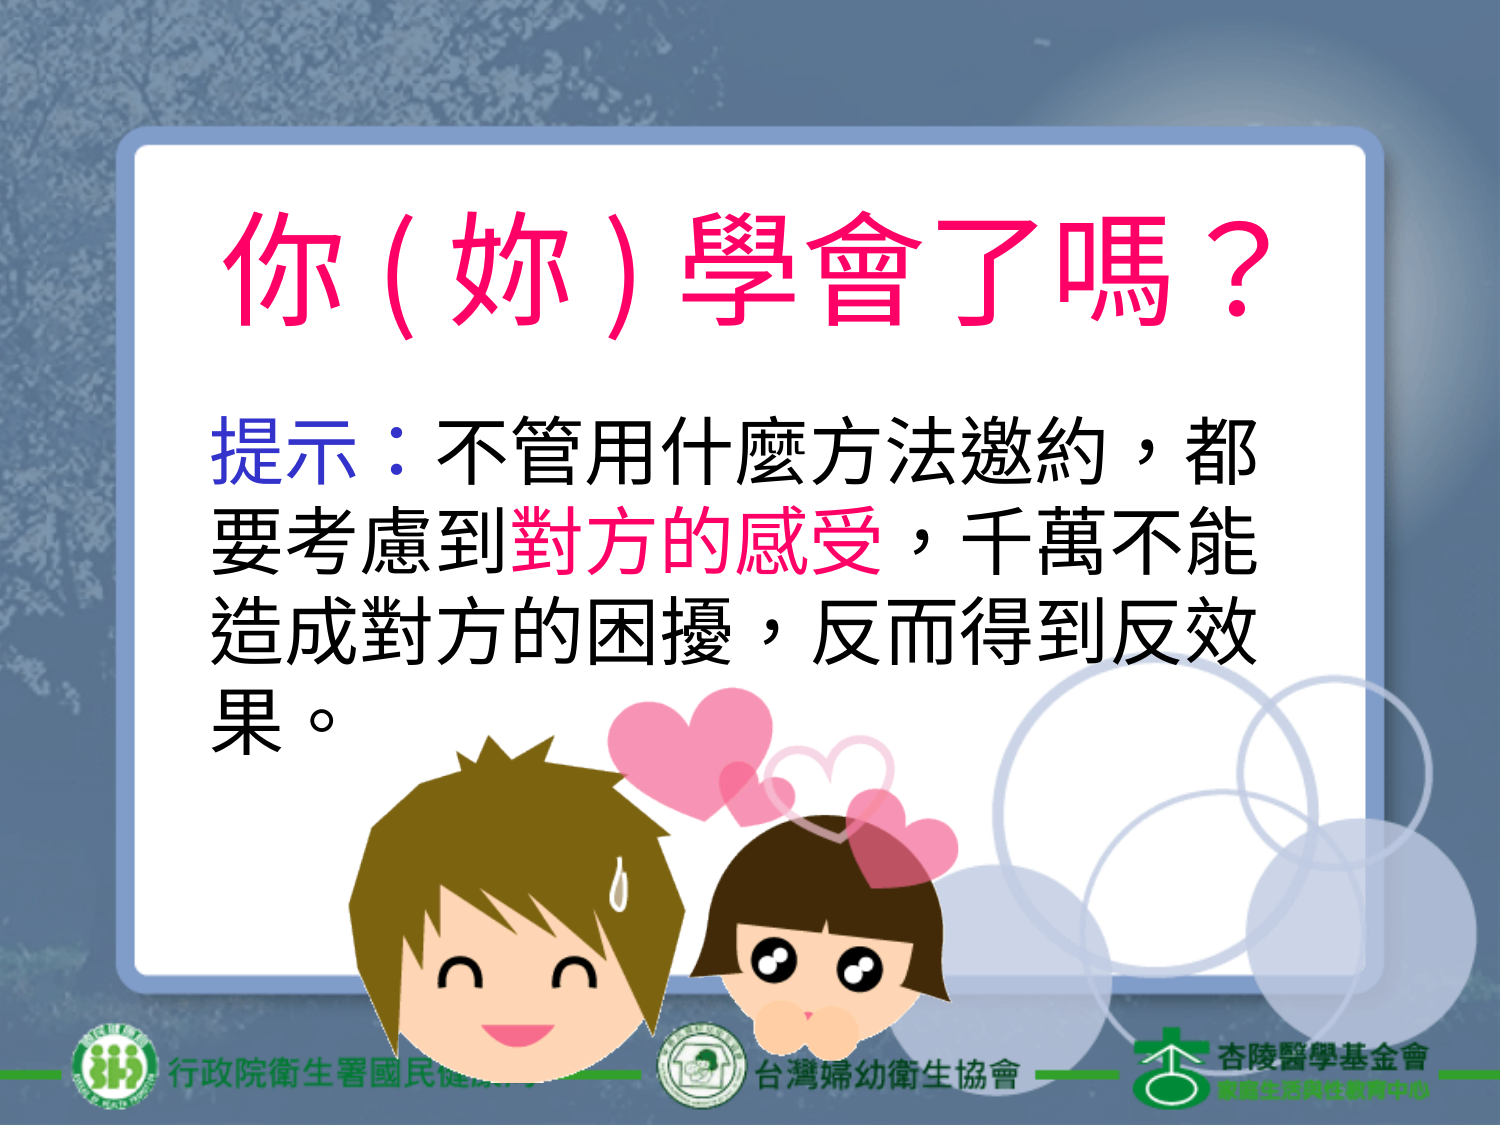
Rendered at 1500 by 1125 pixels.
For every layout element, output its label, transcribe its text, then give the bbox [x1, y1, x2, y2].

title 你(妳)學會了嗎？ [123, 172, 1399, 361]
picture [0, 0, 1500, 1125]
subtitle 提示：不管用什麼方法邀約，都要考慮到對方的感受，千萬不能造成對方的困擾，反而得到反效果。 [194, 397, 1317, 823]
